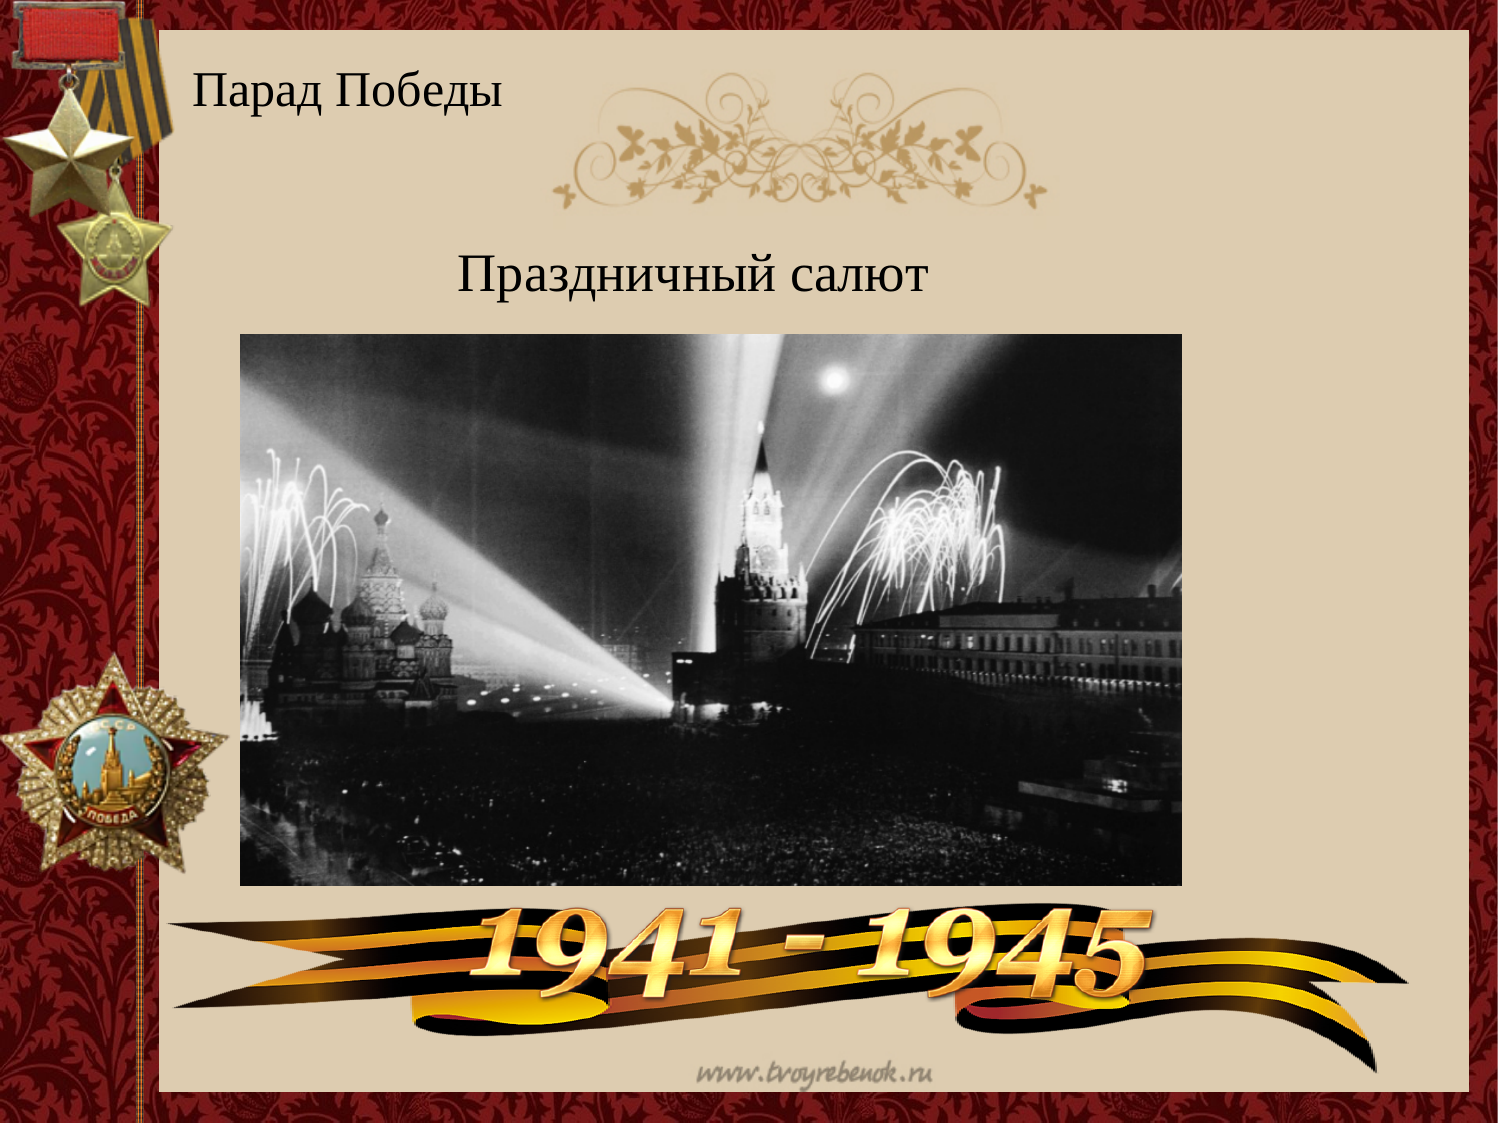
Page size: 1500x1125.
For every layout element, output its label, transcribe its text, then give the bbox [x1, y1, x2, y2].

title Праздничный салют [442, 236, 1388, 360]
text_box Парад Победы [177, 54, 532, 148]
picture [0, 0, 1498, 1123]
